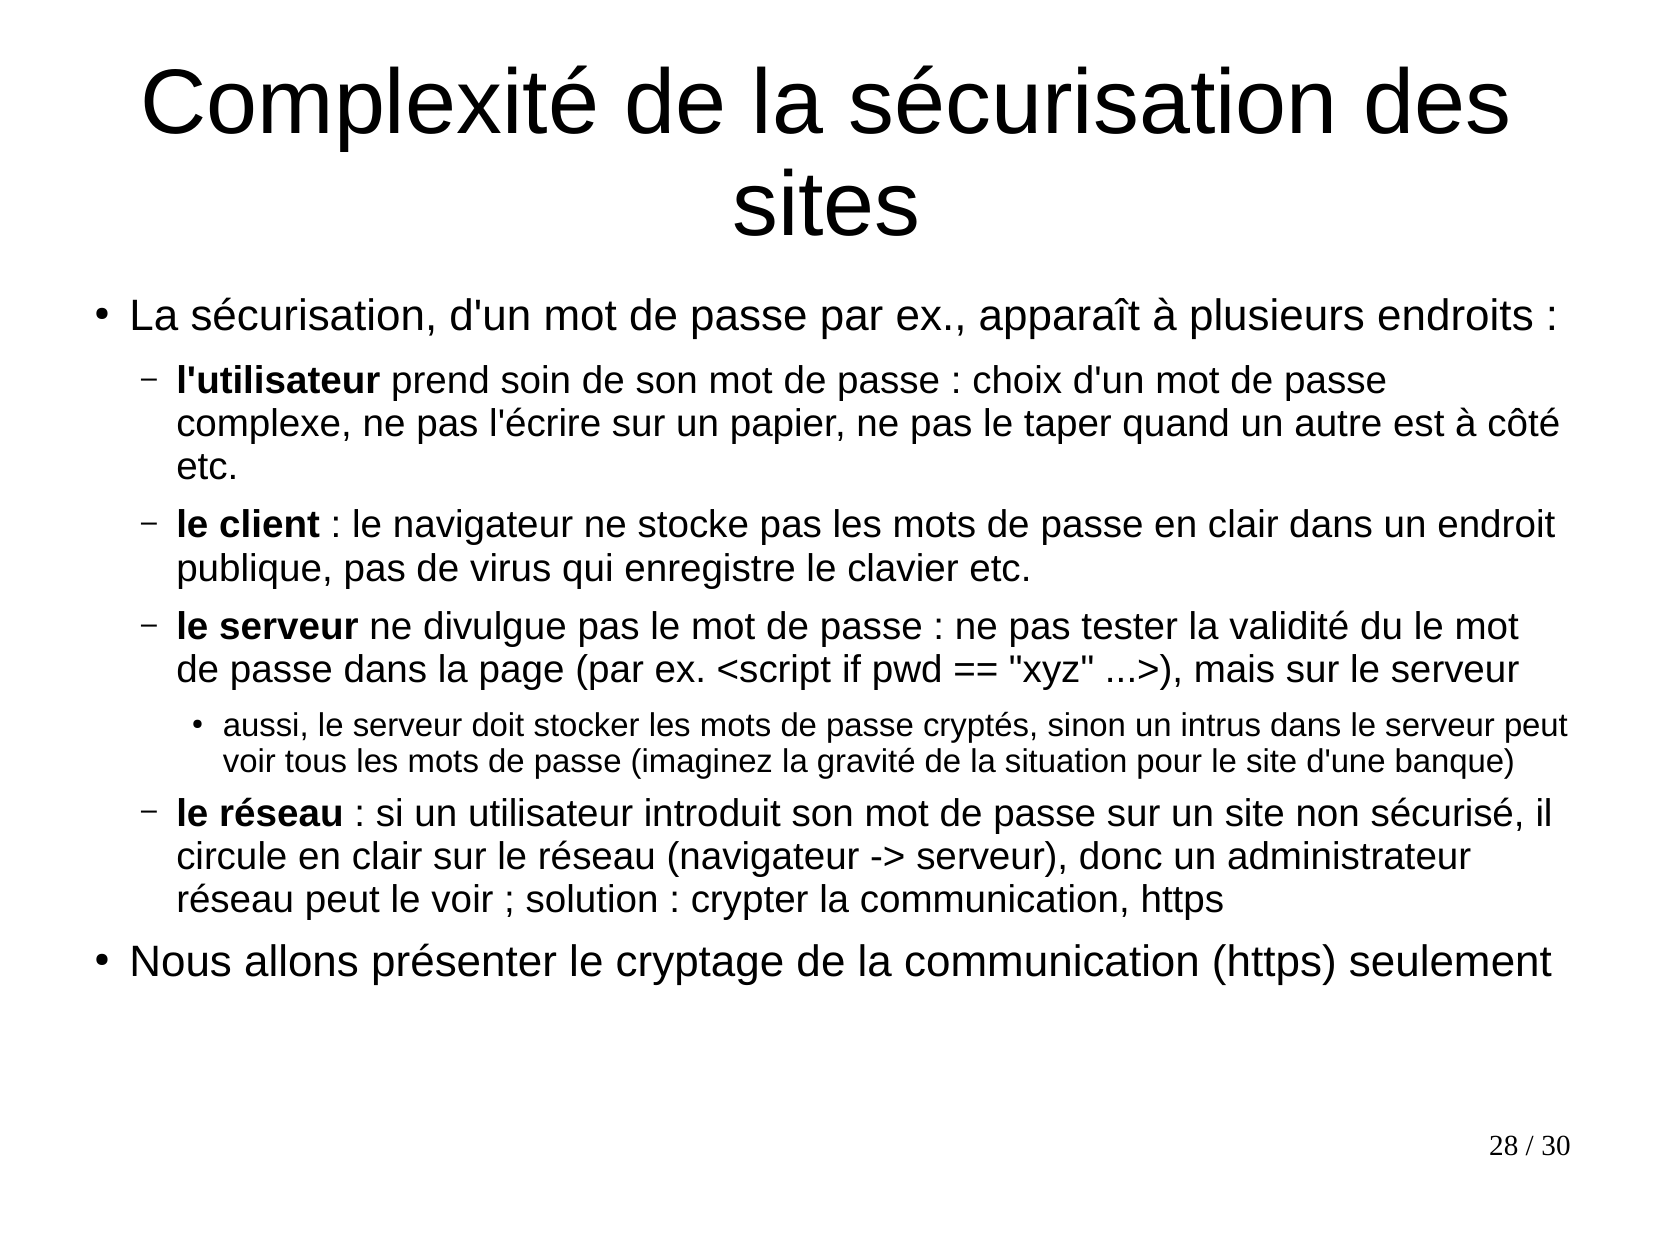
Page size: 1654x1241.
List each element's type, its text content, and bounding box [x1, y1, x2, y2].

title Complexité de la sécurisation des sites [82, 49, 1571, 257]
list La sécurisation, d'un mot de passe par ex., apparaît à plusieurs endroits : l'utilisateur prend soin de son mot de passe : choix d'un mot de passe complexe, ne pas l'écrire sur un papier, ne pas le taper quand un autre est à côté etc. le client : le navigateur ne stocke pas les mots de passe en clair dans un endroit publique, pas de virus qui enregistre le clavier etc. le serveur ne divulgue pas le mot de passe : ne pas tester la validité du le mot de passe dans la page (par ex. <script if pwd == "xyz" ...>), mais sur le serveur aussi, le serveur doit stocker les mots de passe cryptés, sinon un intrus dans le serveur peut voir tous les mots de passe (imaginez la gravité de la situation pour le site d'une banque) le réseau : si un utilisateur introduit son mot de passe sur un site non sécurisé, il circule en clair sur le réseau (navigateur -> serveur), donc un administrateur réseau peut le voir ; solution : crypter la communication, https Nous allons présenter le cryptage de la communication (https) seulement [82, 290, 1571, 1010]
